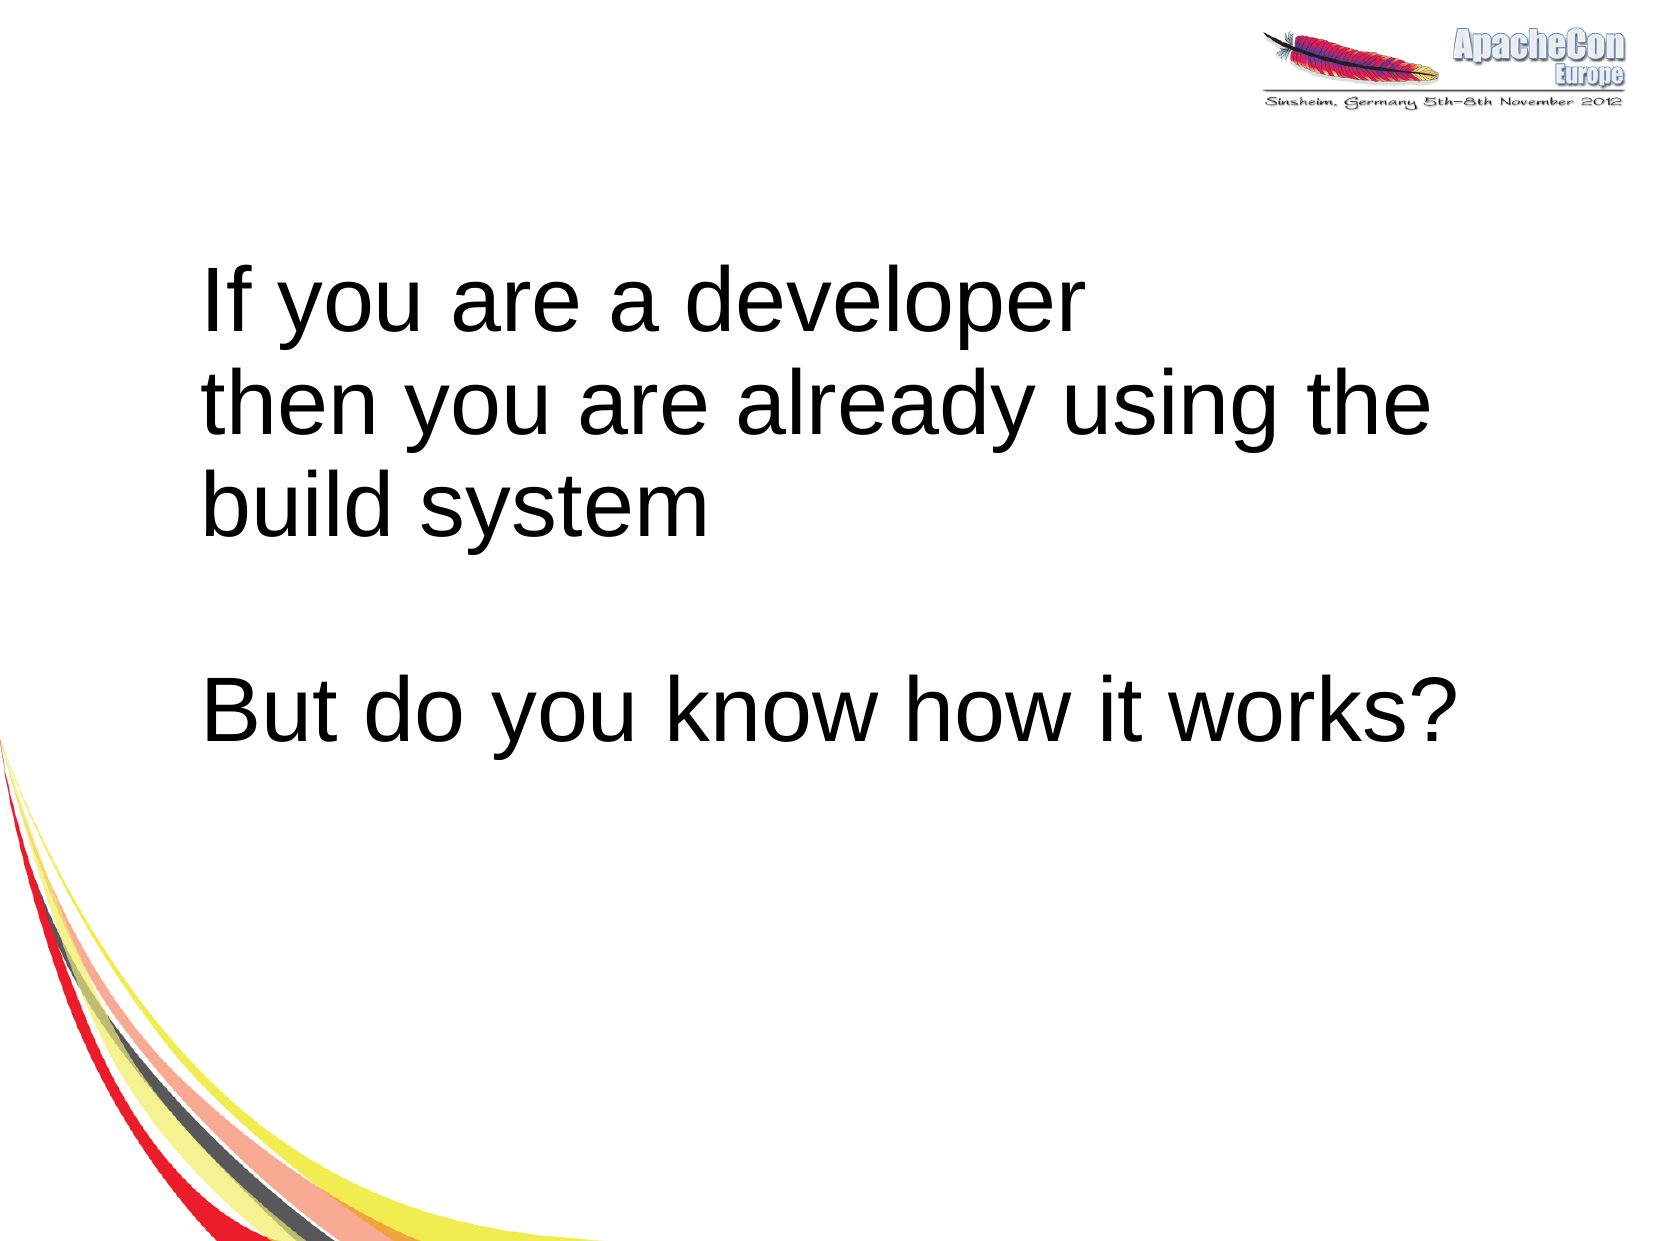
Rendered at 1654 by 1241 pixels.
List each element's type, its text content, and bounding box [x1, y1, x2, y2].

picture [0, 0, 1654, 1241]
title If you are a developer then you are already using the build system But do you know how it works? [200, 248, 1560, 762]
